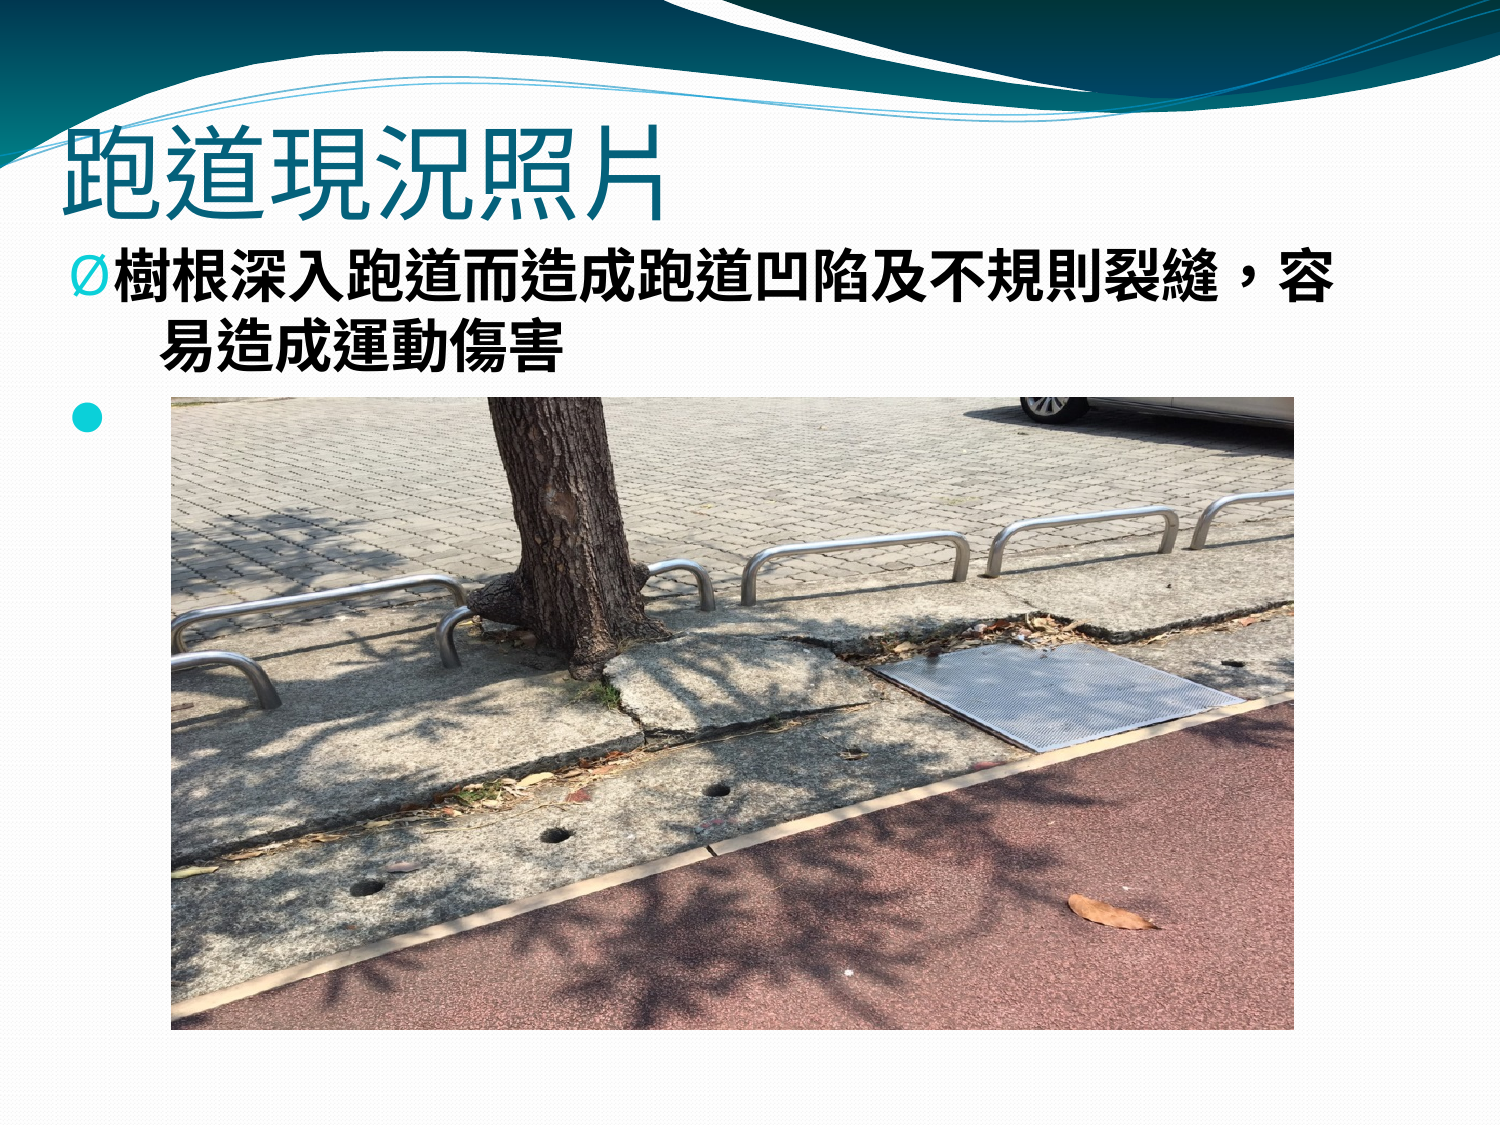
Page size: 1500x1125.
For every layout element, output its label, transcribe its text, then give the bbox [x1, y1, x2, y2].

title 跑道現況照片 [59, 81, 759, 231]
picture [171, 397, 1294, 1030]
list 樹根深入跑道而造成跑道凹陷及不規則裂縫，容易造成運動傷害 [53, 231, 1404, 952]
